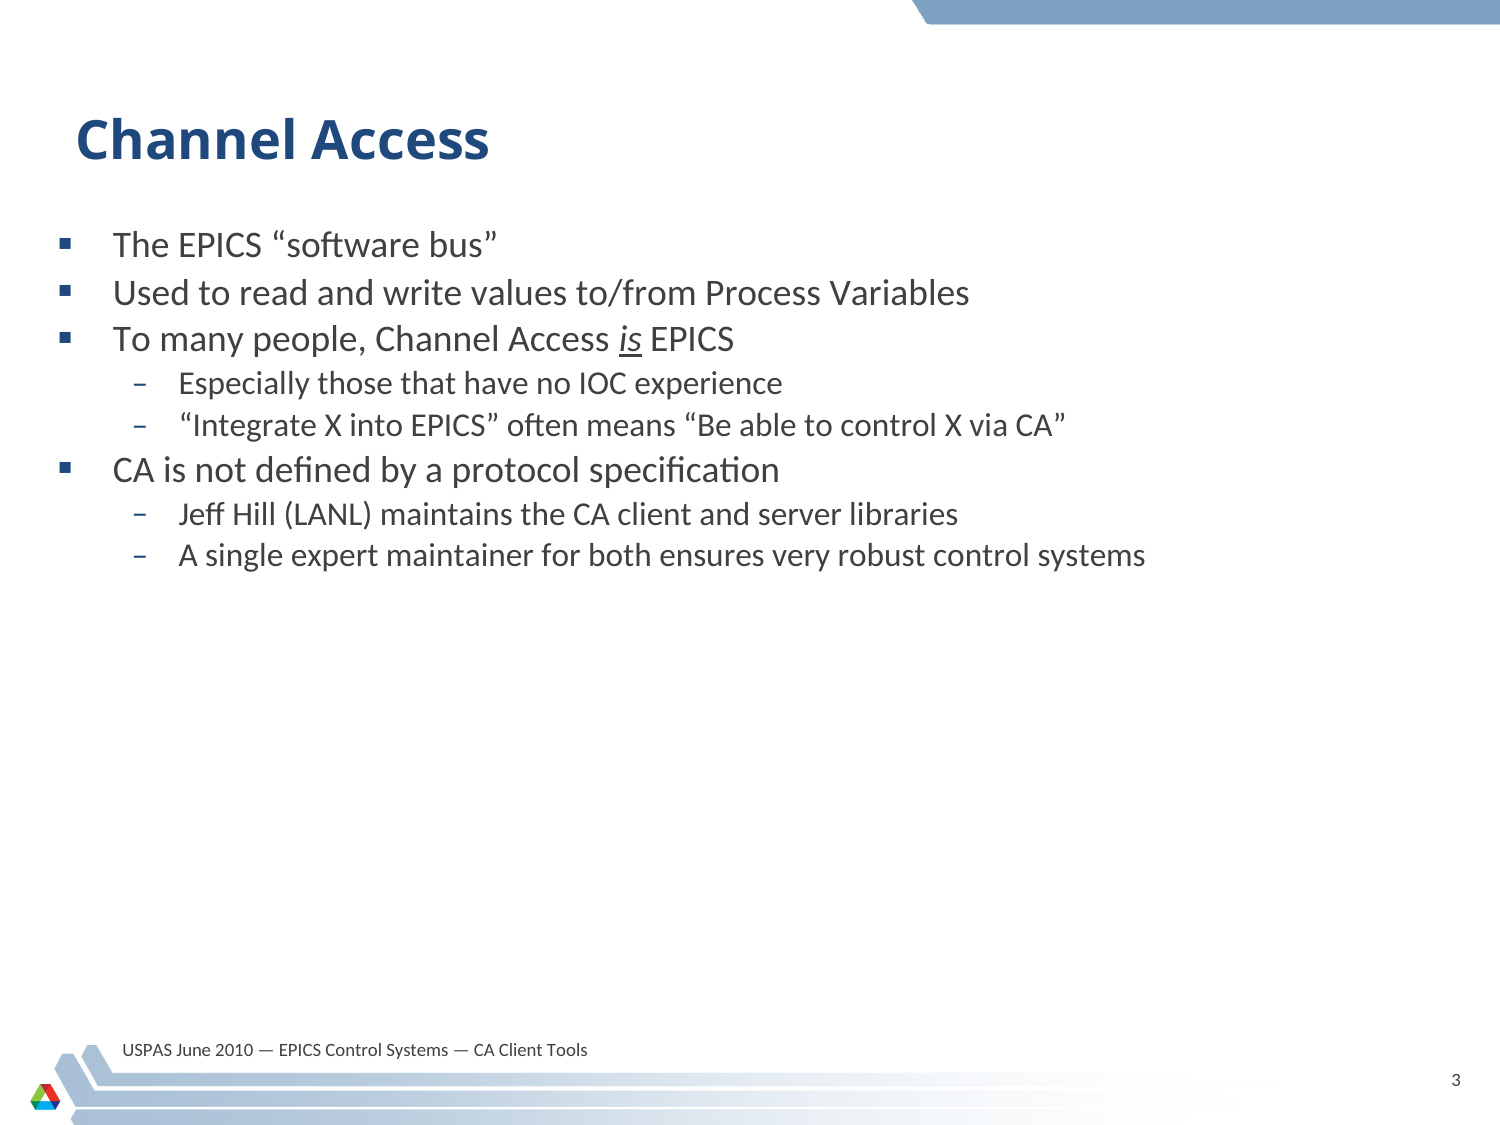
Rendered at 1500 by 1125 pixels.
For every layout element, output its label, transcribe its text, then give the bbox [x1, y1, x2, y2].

picture [0, 0, 1500, 26]
list The EPICS “software bus” Used to read and write values to/from Process Variables To many people, Channel Access is EPICS Especially those that have no IOC experience “Integrate X into EPICS” often means “Be able to control X via CA” CA is not defined by a protocol specification Jeff Hill (LANL) maintains the CA client and server libraries A single expert maintainer for both ensures very robust control systems [56, 229, 1359, 725]
title Channel Access [75, 45, 1426, 233]
picture [0, 1037, 1500, 1125]
